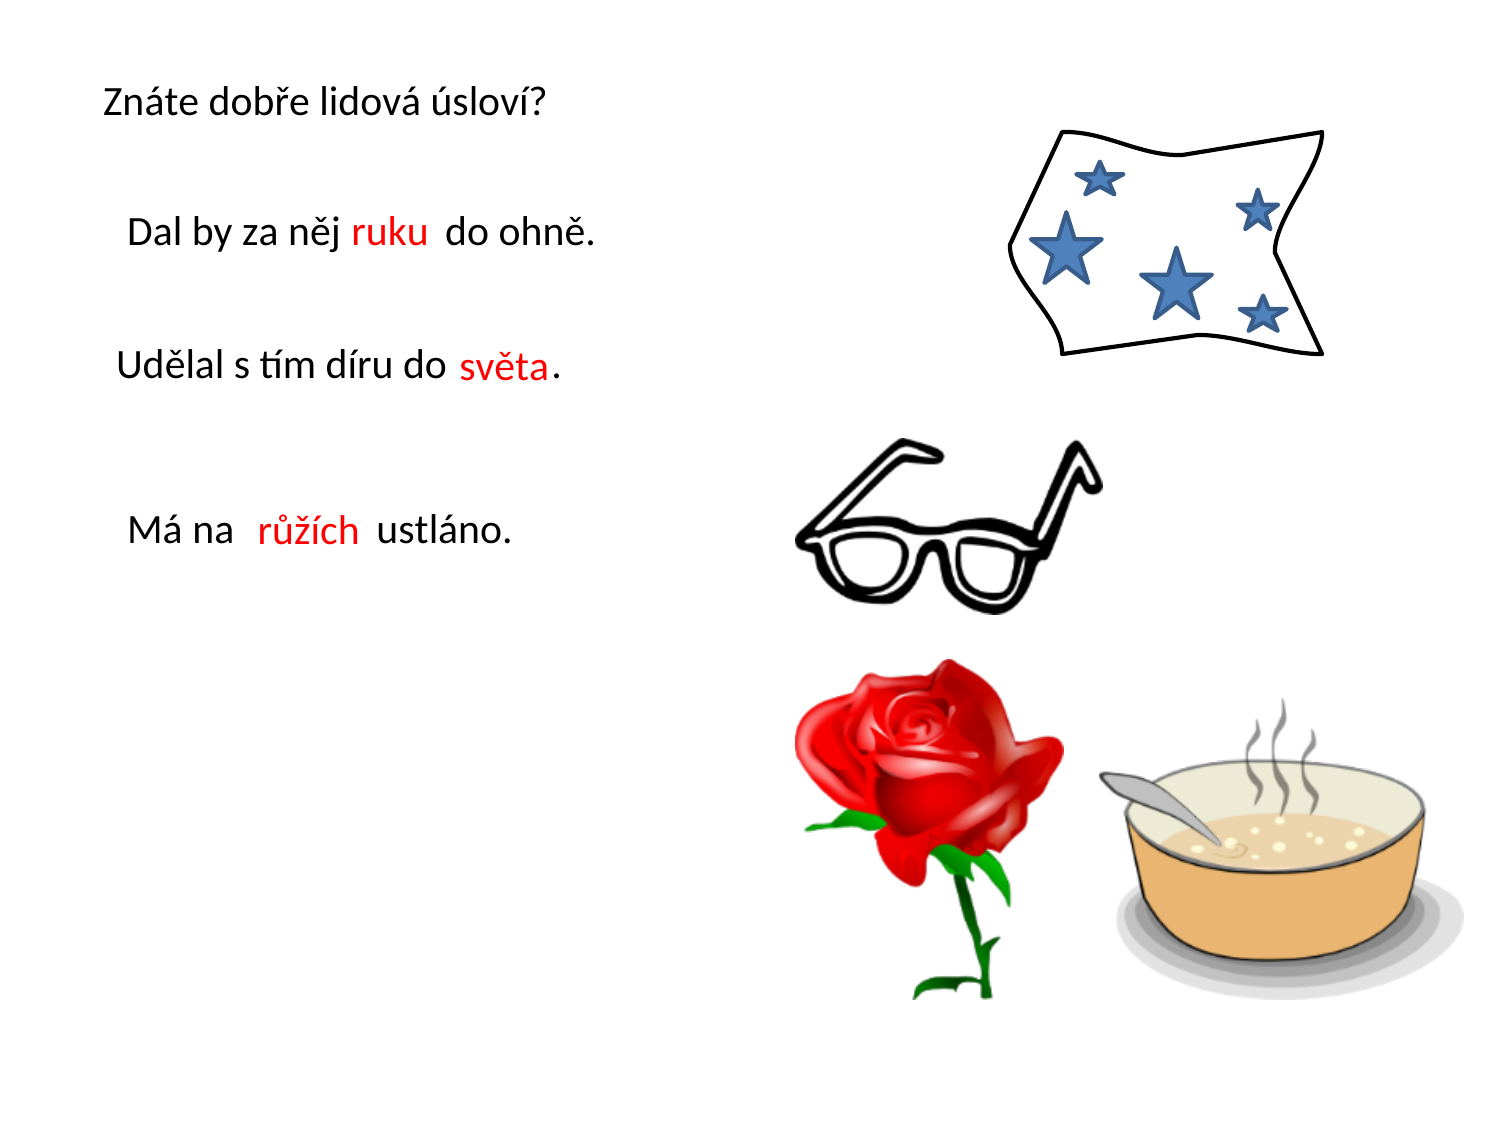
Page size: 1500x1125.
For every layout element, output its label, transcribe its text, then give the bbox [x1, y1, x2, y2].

text_box Má na ustláno. [112, 493, 528, 560]
text_box ruku [336, 196, 444, 262]
text_box Dal by za něj do ohně. [444, 196, 612, 262]
picture [1099, 698, 1464, 1000]
text_box Znáte dobře lidová úsloví? [88, 66, 564, 132]
text_box [1009, 131, 1323, 355]
picture [795, 438, 1103, 615]
text_box světa [444, 331, 564, 397]
text_box růžích [242, 495, 375, 561]
text_box Dal by za něj do ohně. [112, 196, 336, 262]
text_box Udělal s tím díru do . [101, 329, 680, 395]
picture [795, 659, 1064, 1000]
